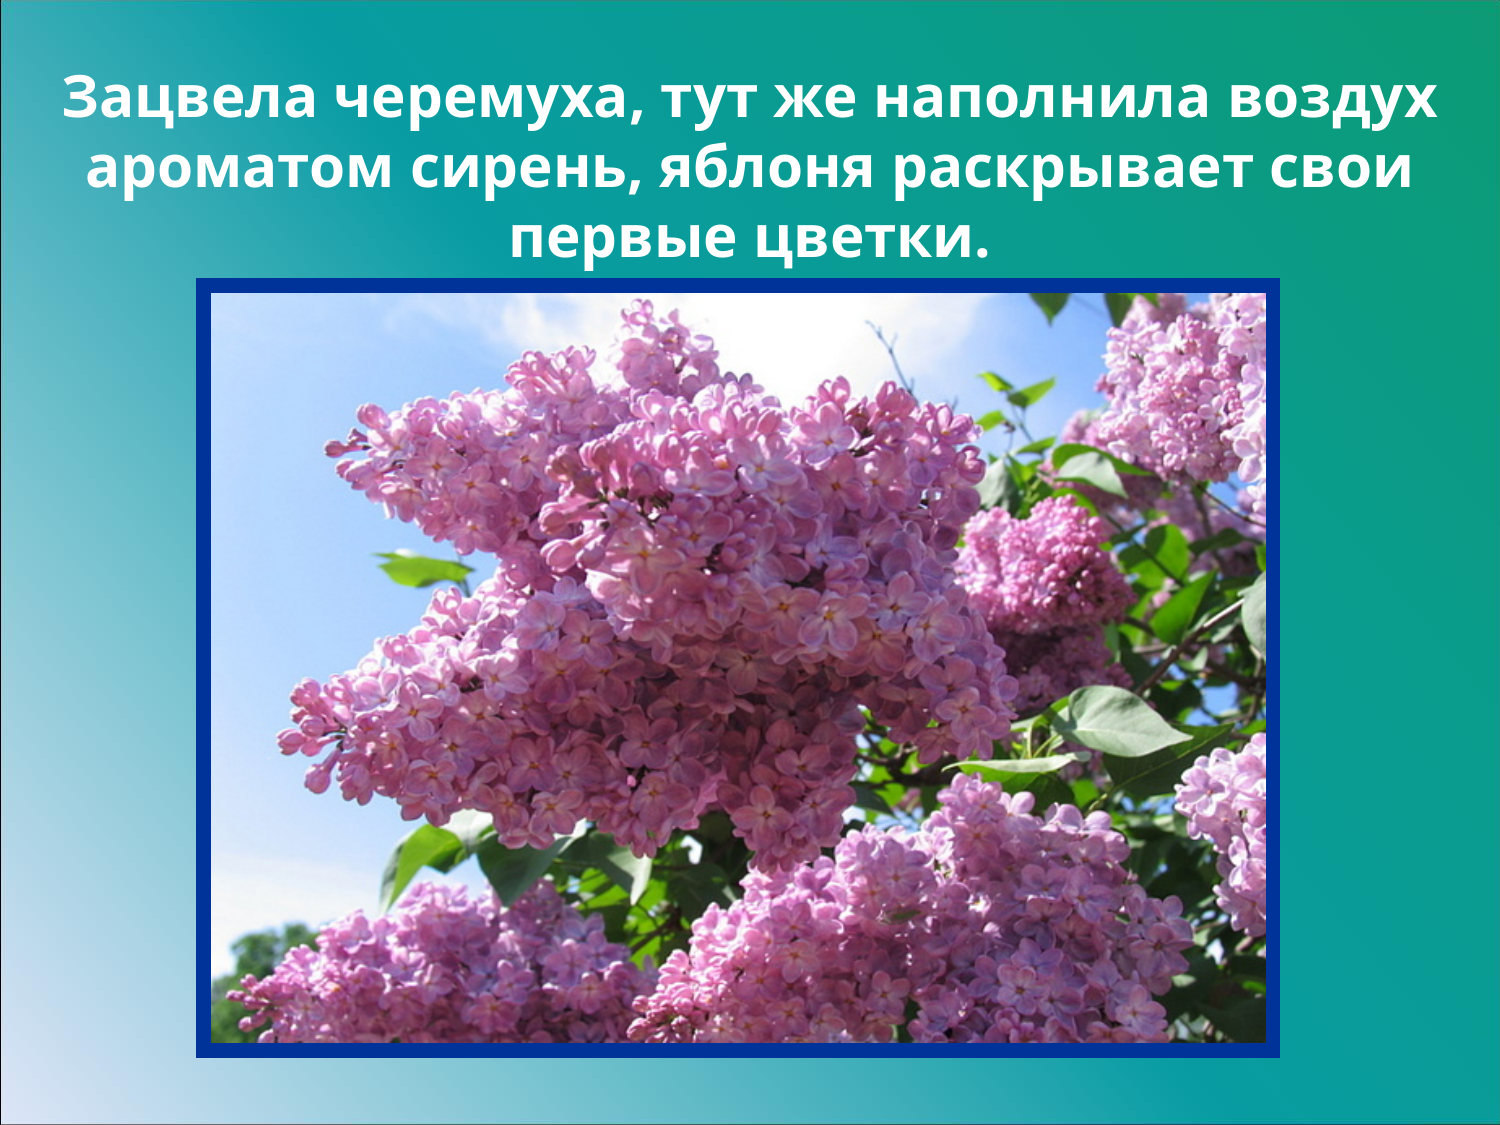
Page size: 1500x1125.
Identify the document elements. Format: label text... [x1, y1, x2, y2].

picture [210, 292, 1266, 1043]
title Зацвела черемуха, тут же наполнила воздух ароматом сирень, яблоня раскрывает свои первые цветки. [35, 35, 1465, 270]
